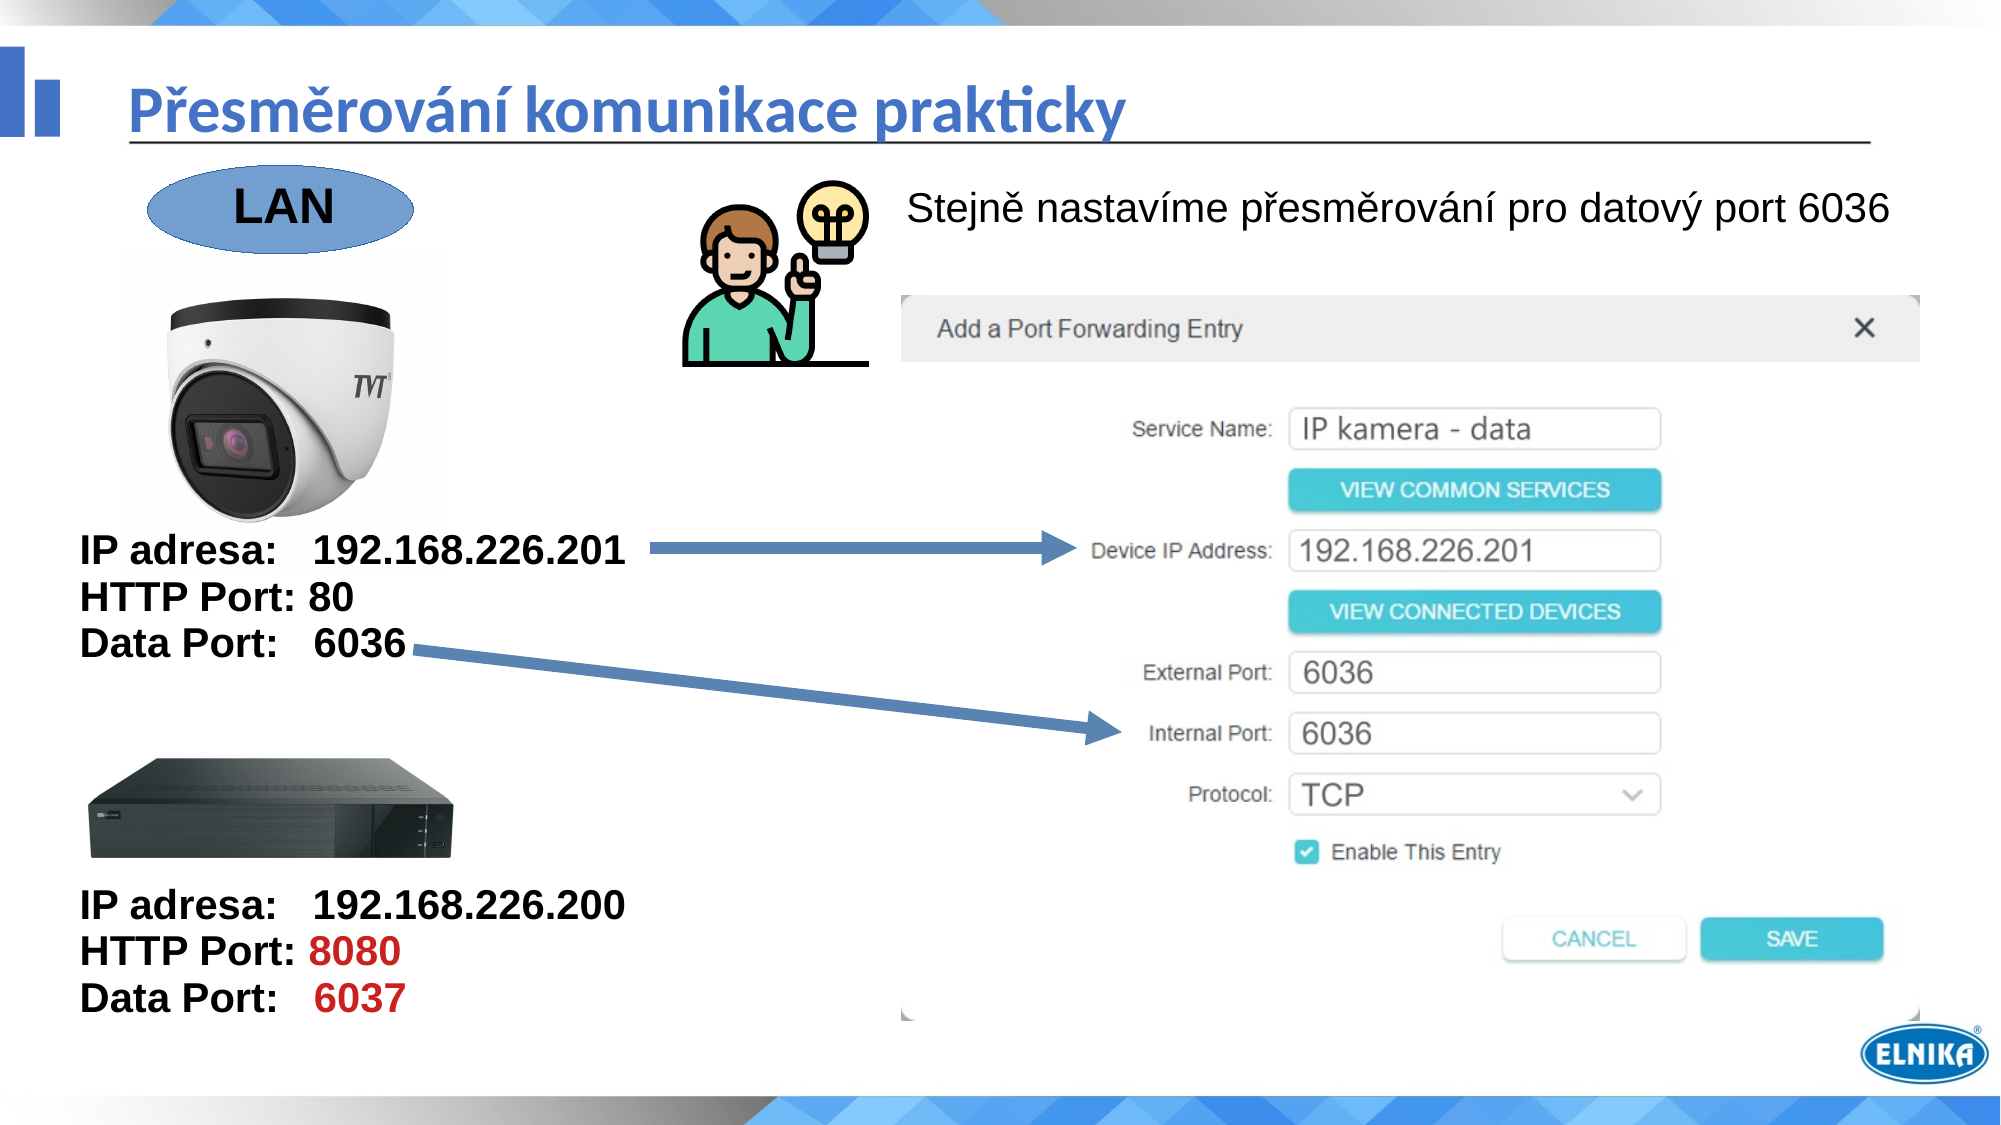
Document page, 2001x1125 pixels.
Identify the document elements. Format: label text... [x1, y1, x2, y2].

text_box [378, 179, 414, 240]
text_box IP adresa: 192.168.226.201 HTTP Port: 80 Data Port: 6036 [64, 519, 656, 721]
text_box [147, 165, 346, 249]
text_box Stejně nastavíme přesměrování pro datový port 6036 [885, 171, 1920, 338]
picture [0, 0, 2001, 1125]
text_box LAN [218, 171, 378, 298]
text_box Přesměrování komunikace prakticky [78, 58, 1211, 154]
text_box IP adresa: 192.168.226.200 HTTP Port: 8080 Data Port: 6037 [64, 873, 656, 1076]
